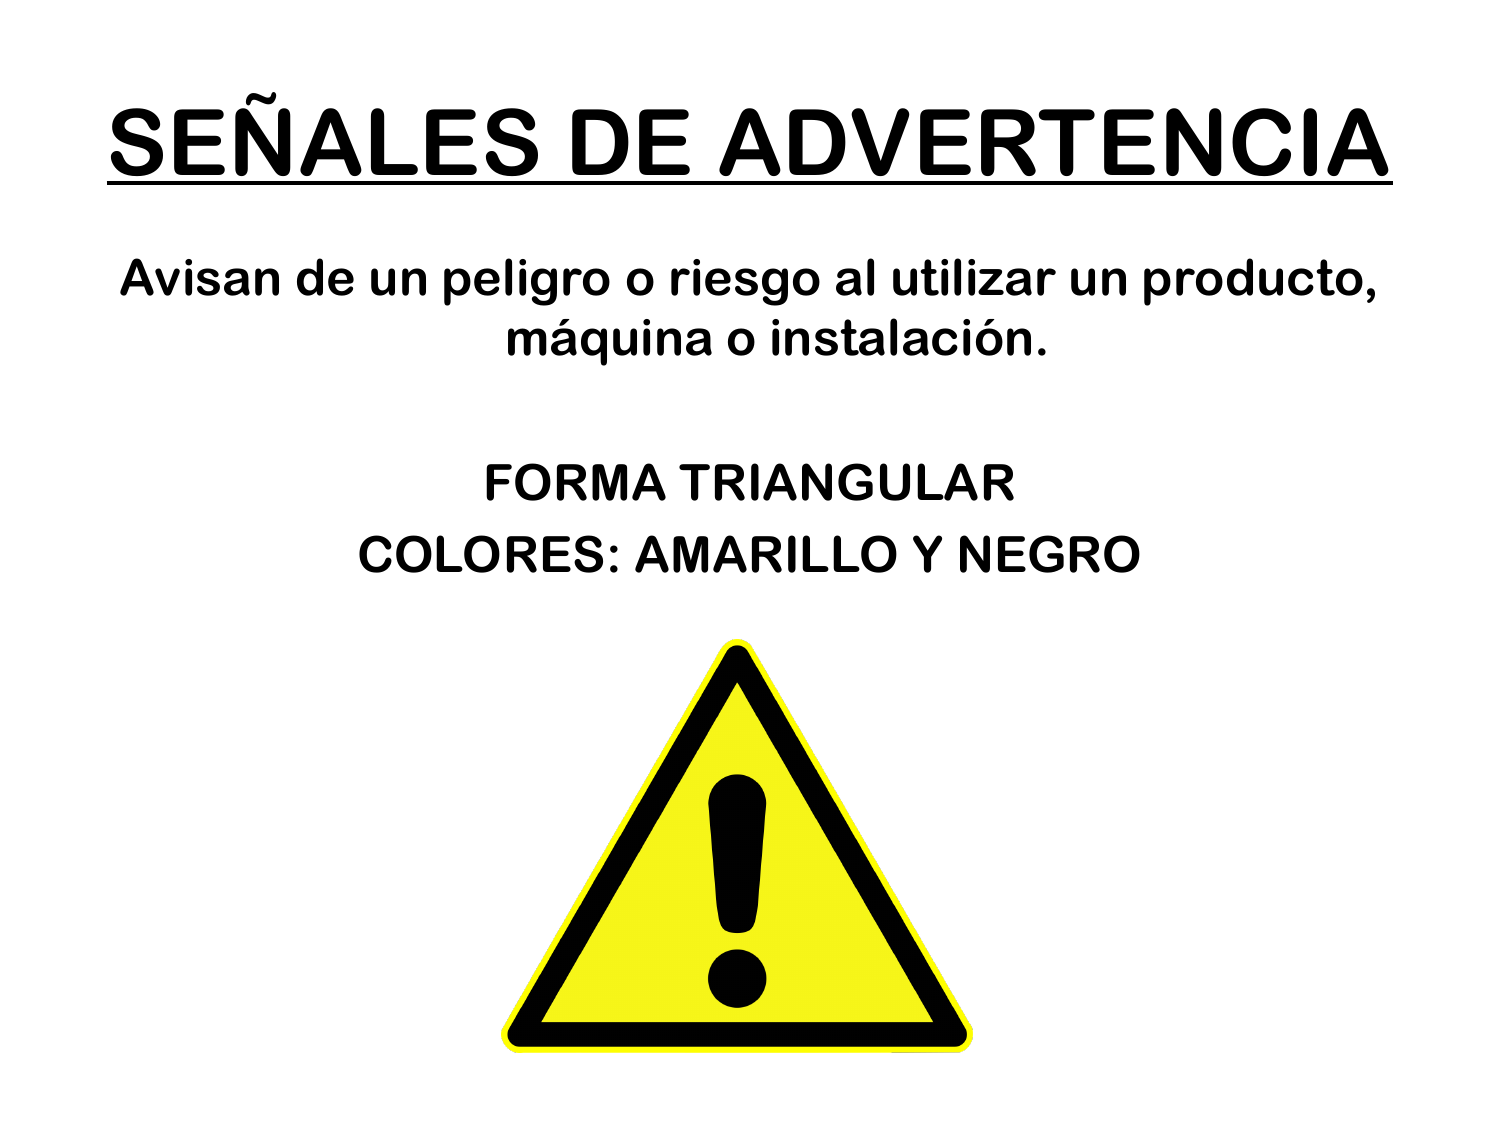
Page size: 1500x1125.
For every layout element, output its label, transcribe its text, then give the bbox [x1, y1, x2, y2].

list Avisan de un peligro o riesgo al utilizar un producto, máquina o instalación. FORMA TRIANGULAR COLORES: AMARILLO Y NEGRO [75, 237, 1426, 1075]
picture [501, 639, 973, 1053]
title SEÑALES DE ADVERTENCIA [75, 45, 1426, 233]
